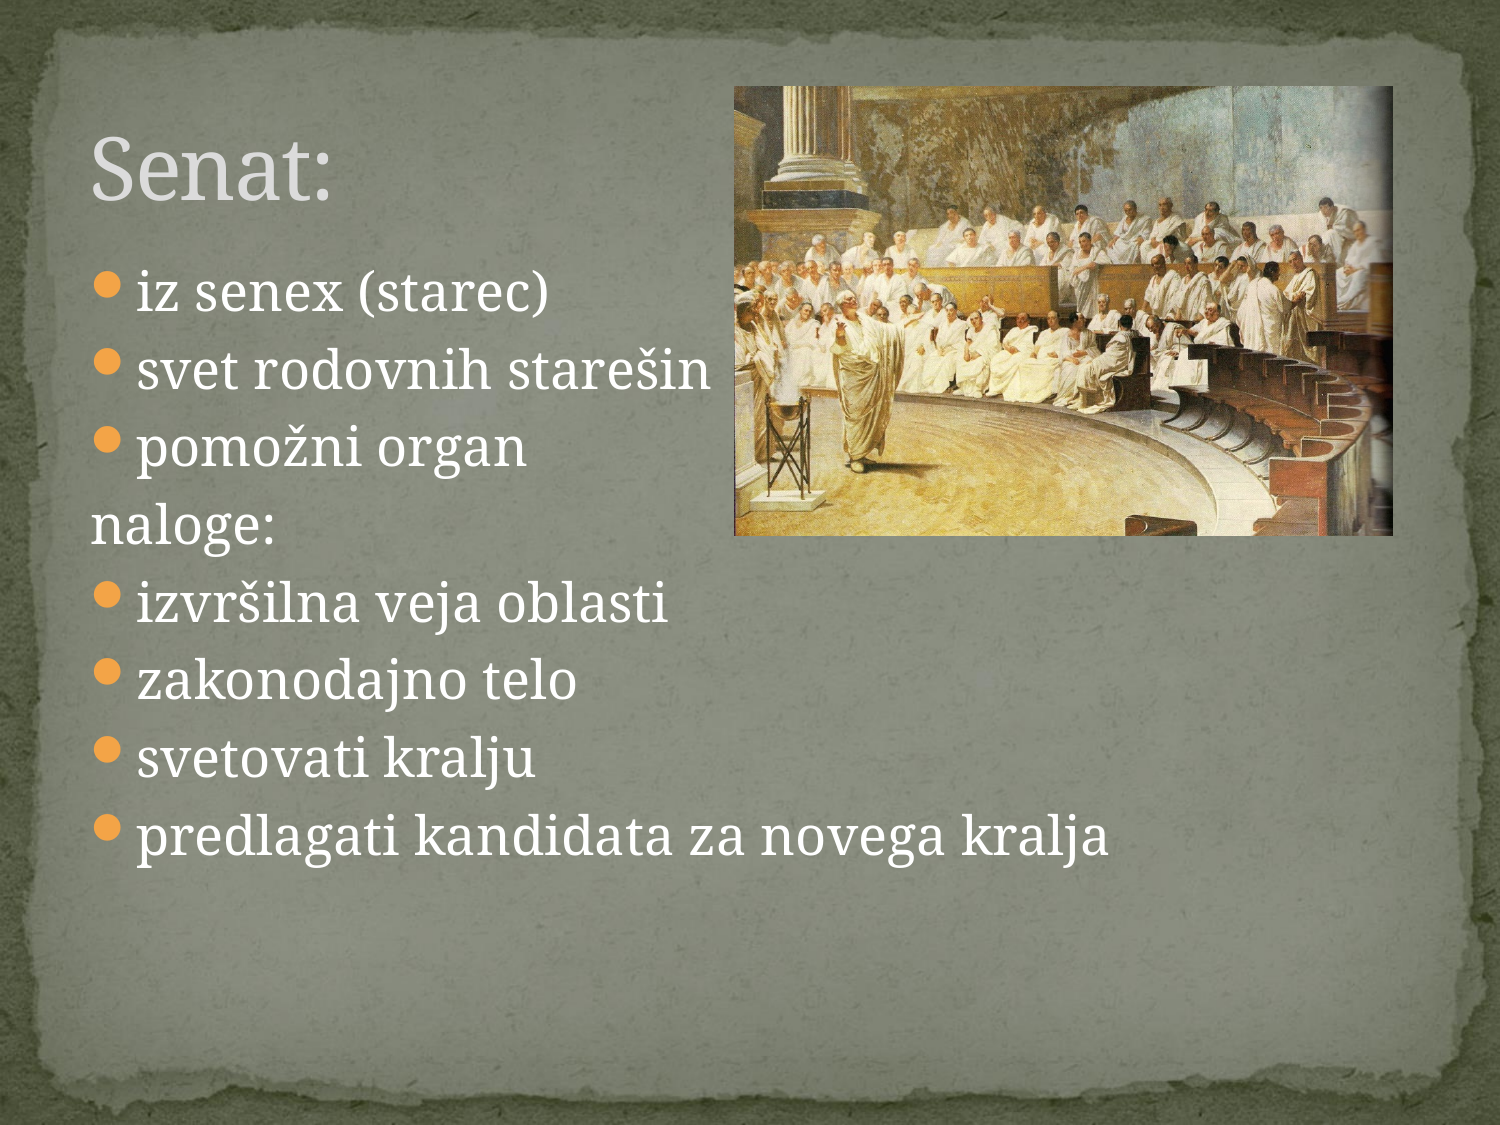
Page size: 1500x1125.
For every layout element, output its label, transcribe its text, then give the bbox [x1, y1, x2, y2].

list iz senex (starec) svet rodovnih starešin pomožni organ naloge: izvršilna veja oblasti zakonodajno telo svetovati kralju predlagati kandidata za novega kralja [75, 249, 1425, 1000]
title Senat: [75, 24, 1425, 225]
picture [0, 0, 1500, 1125]
